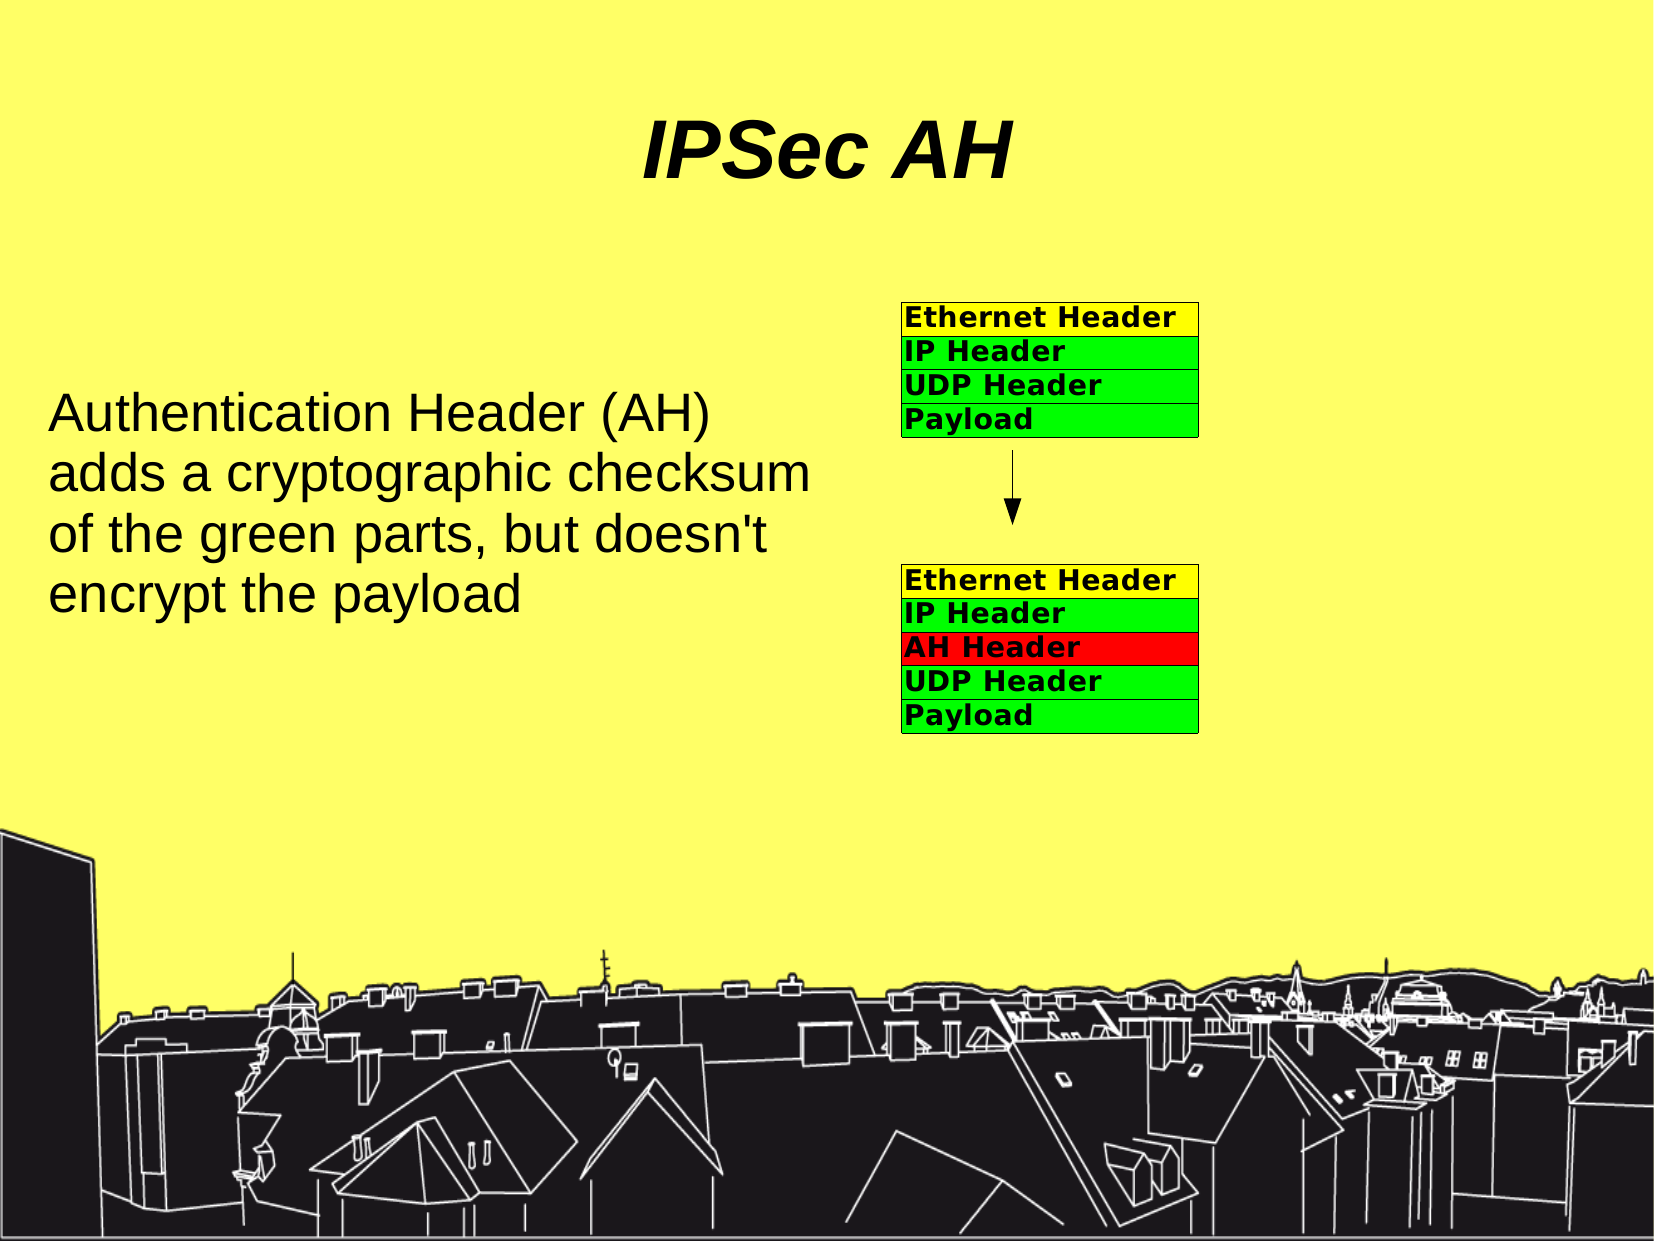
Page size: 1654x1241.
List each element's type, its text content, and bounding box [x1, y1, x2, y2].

chart [900, 300, 1459, 488]
picture [0, 827, 1654, 1241]
title IPSec AH [121, 46, 1534, 254]
text_box Authentication Header (AH) adds a cryptographic checksum of the green parts, but doesn't encrypt the payload [33, 375, 863, 705]
chart [900, 562, 1459, 760]
